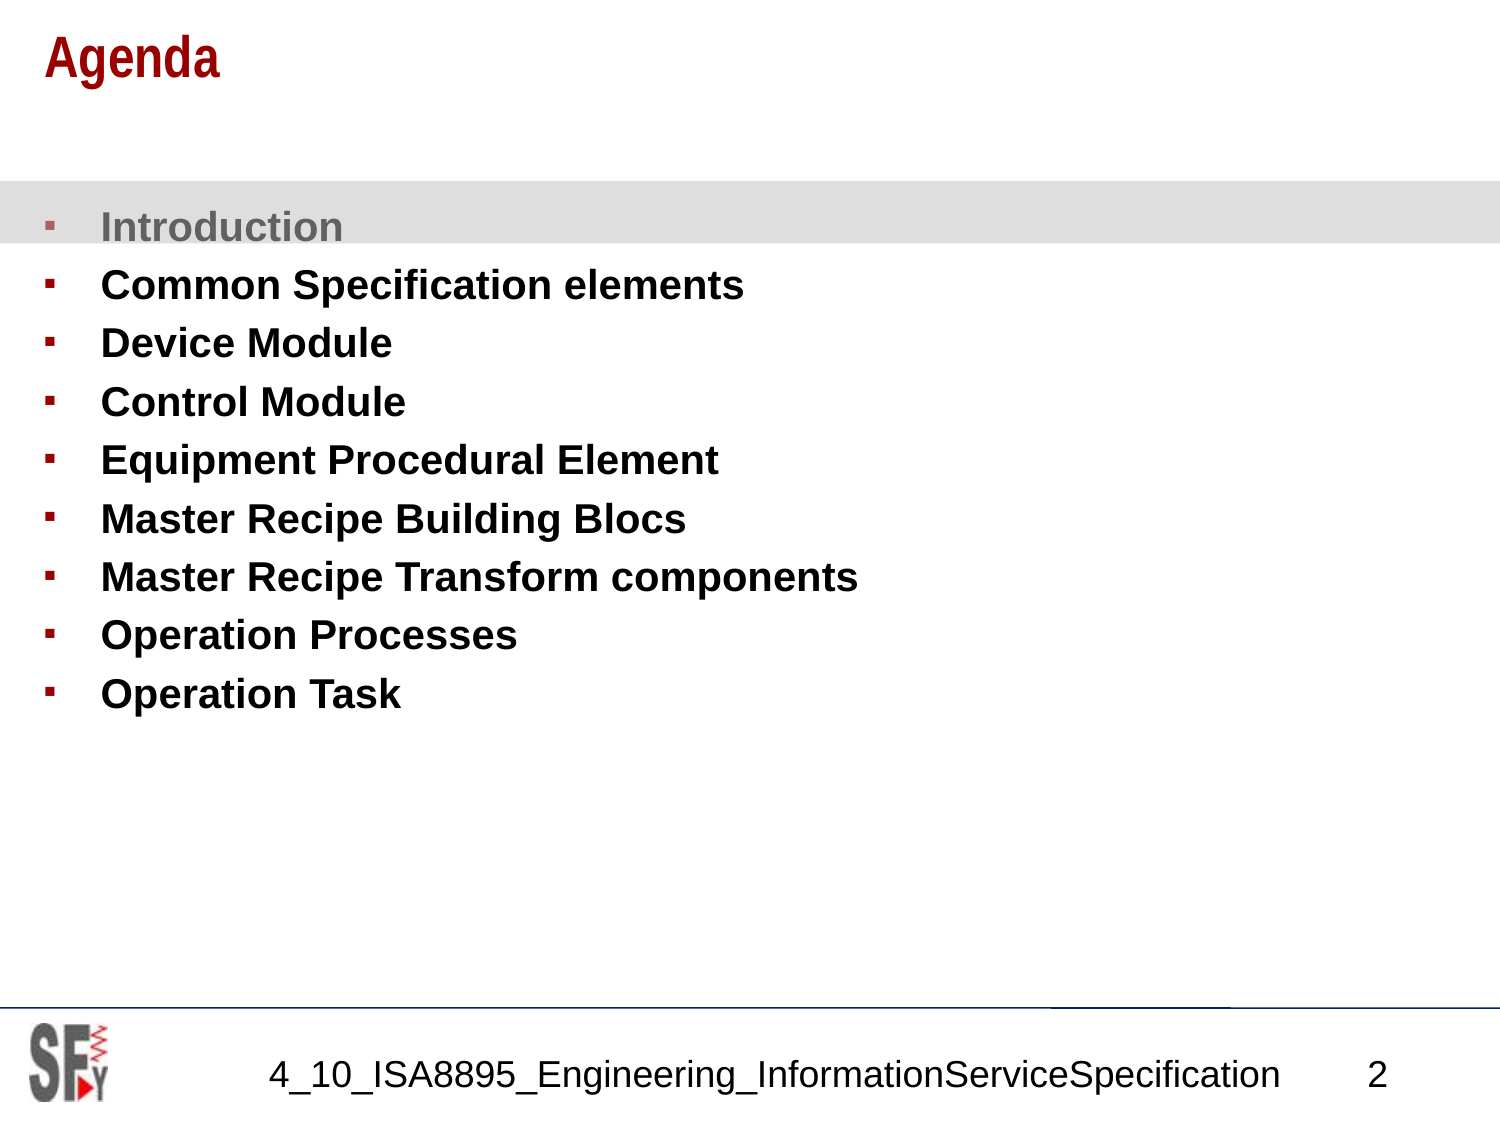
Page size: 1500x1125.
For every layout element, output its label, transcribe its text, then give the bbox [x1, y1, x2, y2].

picture [29, 1023, 108, 1102]
title Agenda [29, 12, 1471, 138]
list Introduction Common Specification elements Device Module Control Module Equipment Procedural Element Master Recipe Building Blocs Master Recipe Transform components Operation Processes Operation Task [29, 244, 1471, 988]
footer 4_10_ISA8895_Engineering_InformationServiceSpecification [253, 1034, 1336, 1103]
slide_number <numéro> [1352, 1034, 1490, 1103]
text_box [0, 180, 1500, 244]
